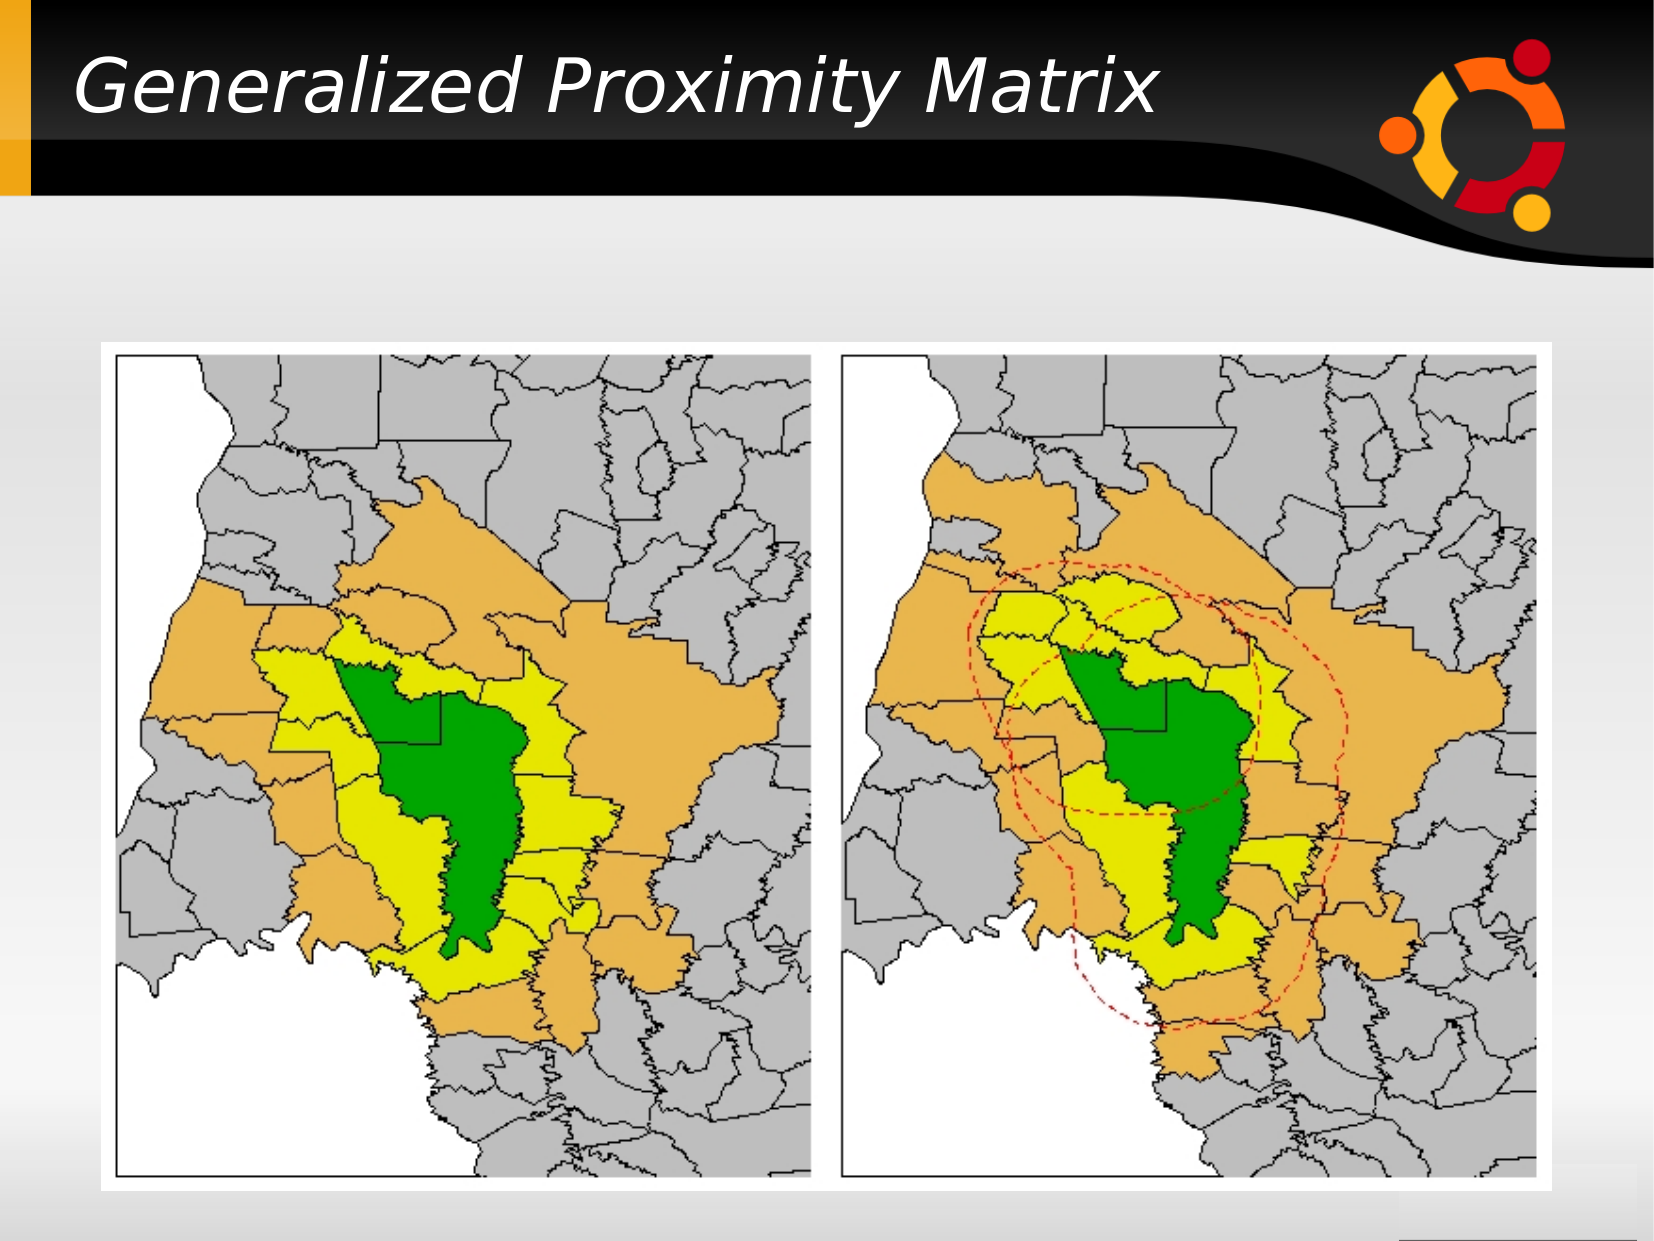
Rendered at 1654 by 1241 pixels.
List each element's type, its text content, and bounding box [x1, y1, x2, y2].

picture [0, 0, 1654, 1241]
text_box Generalized Proximity Matrix [59, 35, 1329, 138]
